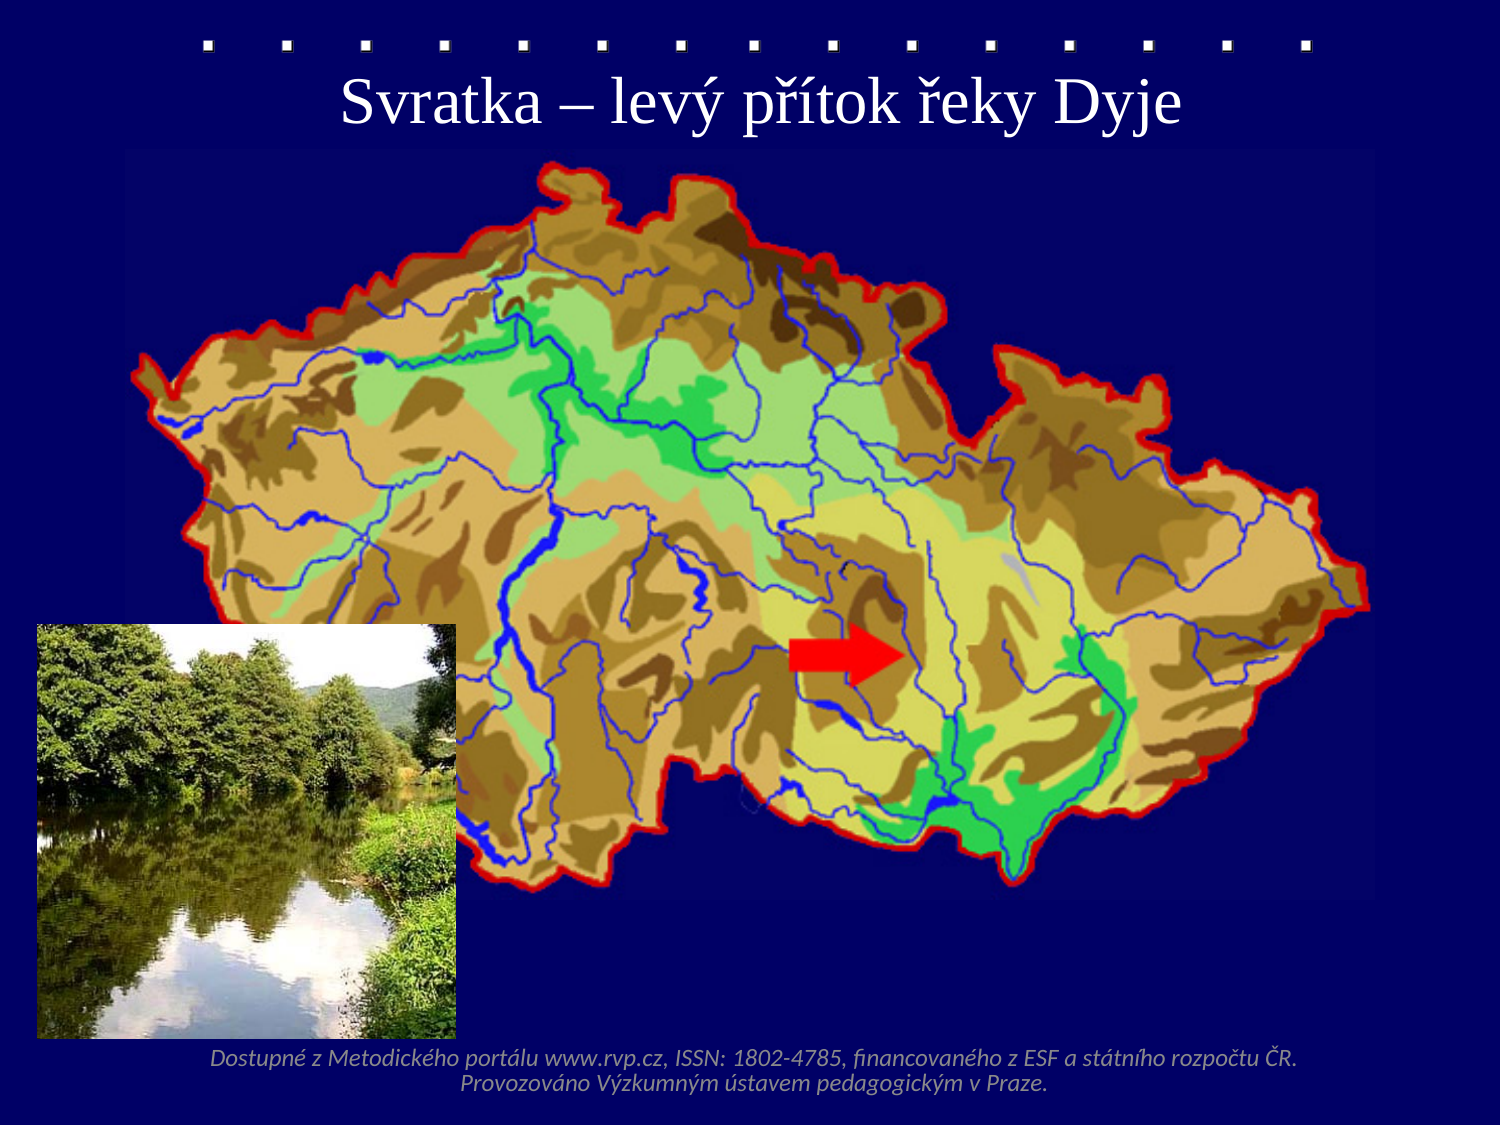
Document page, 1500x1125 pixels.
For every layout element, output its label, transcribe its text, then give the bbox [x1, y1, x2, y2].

picture [37, 149, 1375, 1039]
text_box Svratka – levý přítok řeky Dyje [212, 62, 1313, 150]
picture [200, 37, 1326, 57]
